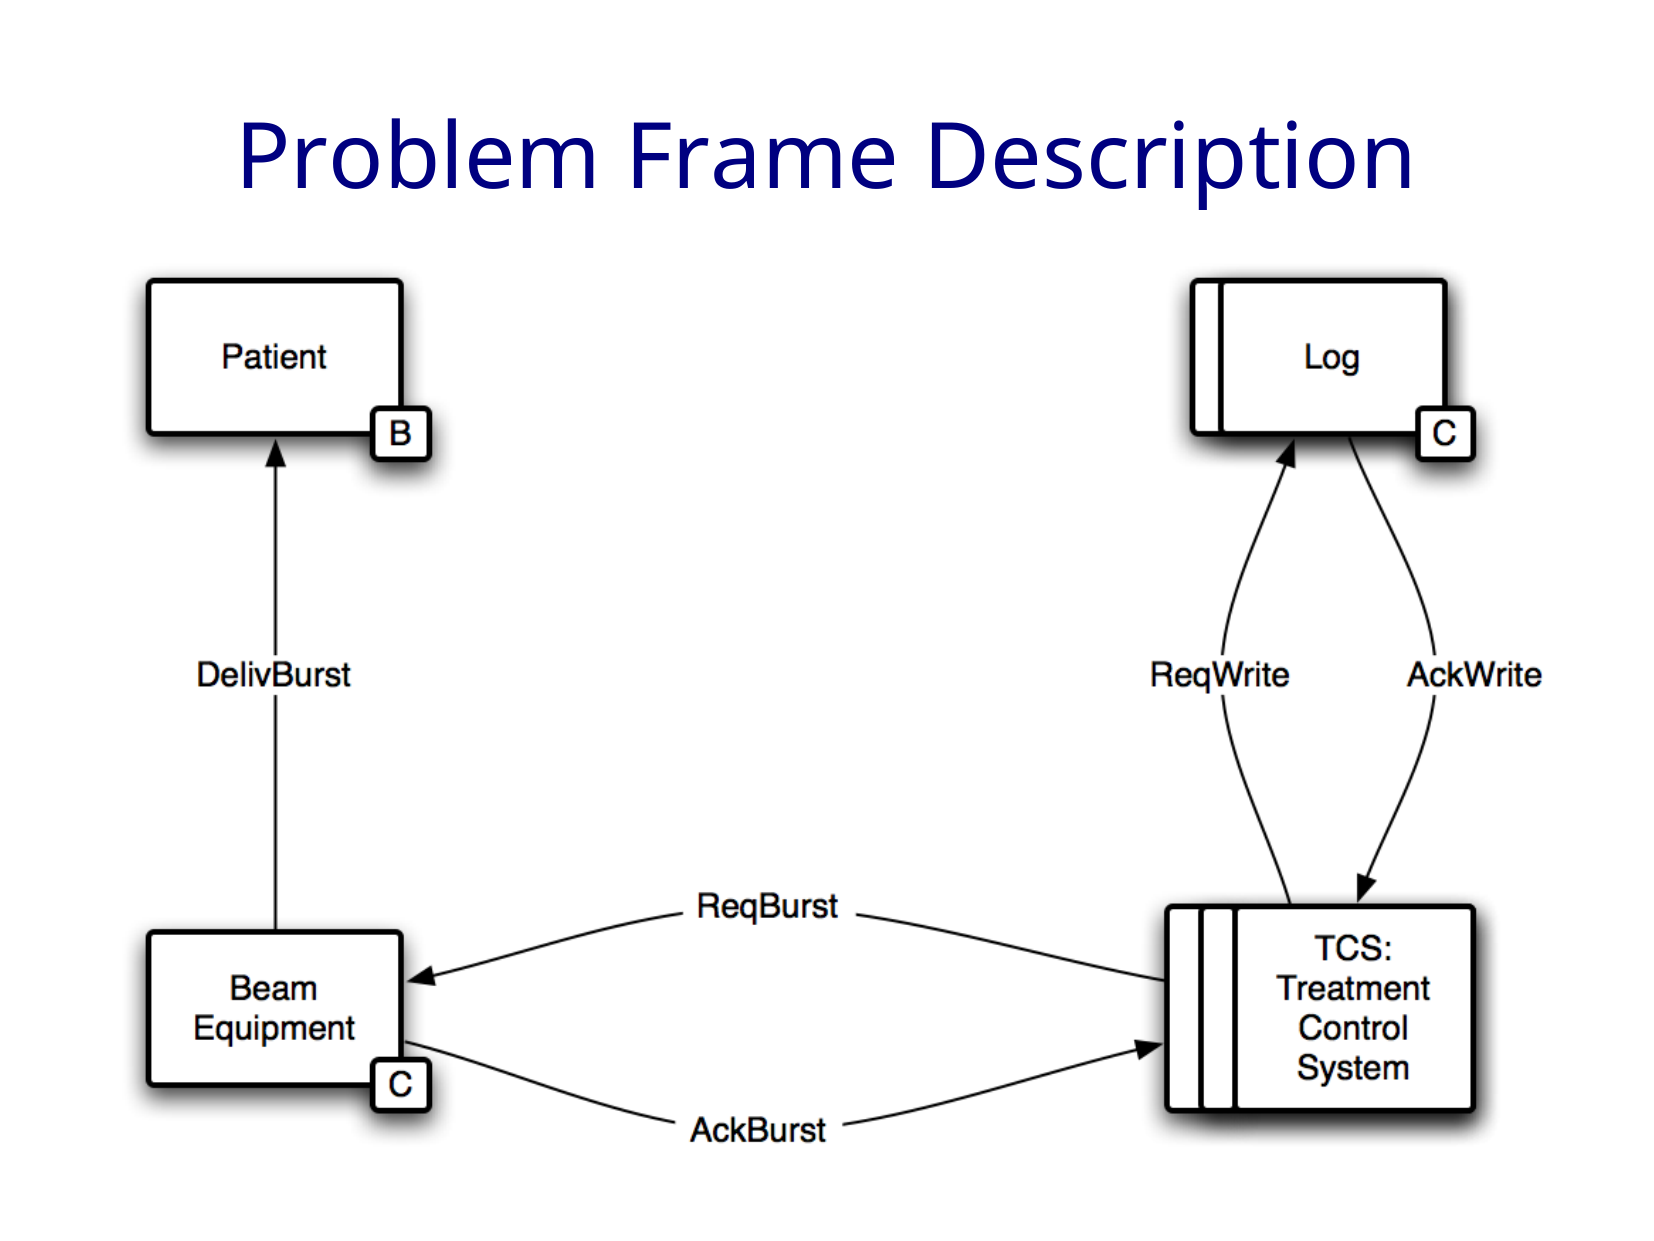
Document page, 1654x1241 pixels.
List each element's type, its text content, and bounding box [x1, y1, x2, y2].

title Problem Frame Description [82, 49, 1571, 257]
picture [92, 234, 1587, 1179]
